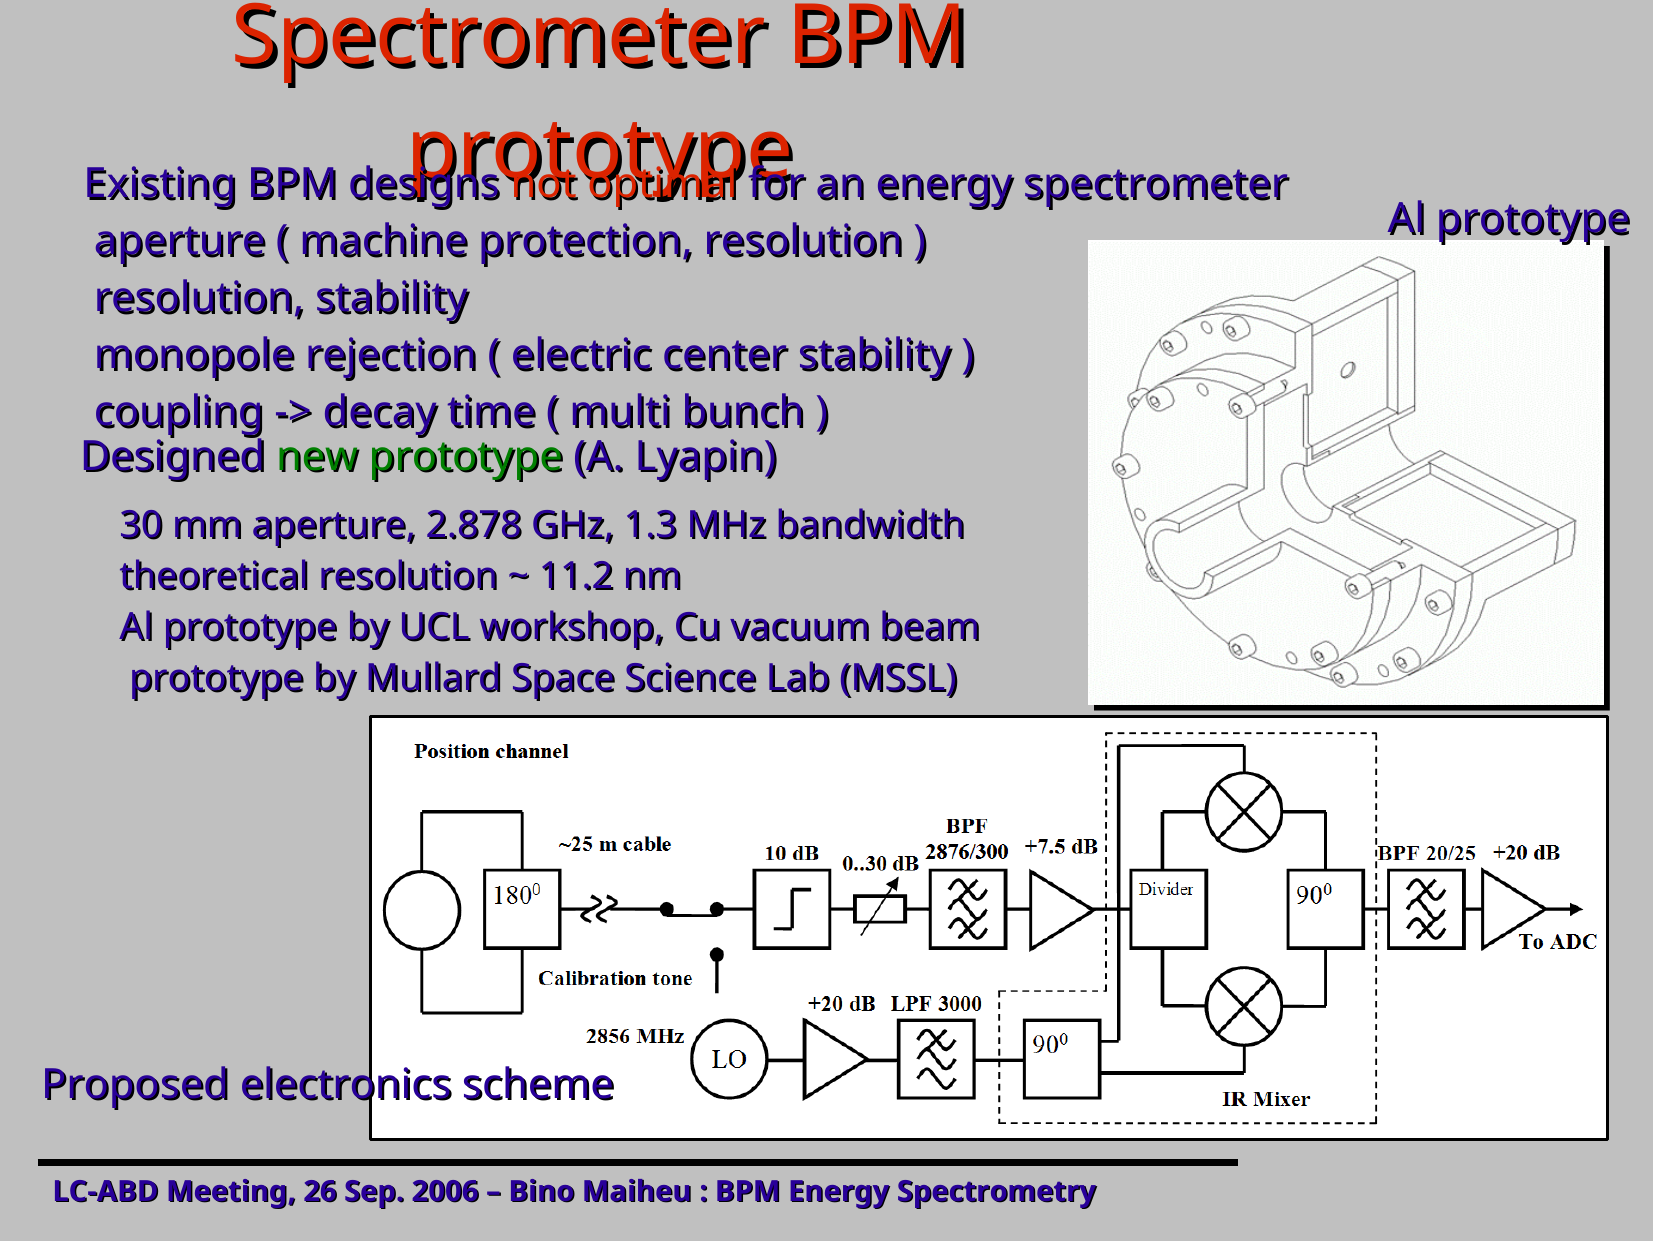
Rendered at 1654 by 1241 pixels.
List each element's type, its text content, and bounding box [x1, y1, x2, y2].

picture [1088, 240, 1604, 705]
text_box Proposed electronics scheme [26, 1046, 589, 1112]
text_box Al prototype [1372, 180, 1628, 246]
text_box Designed new prototype (A. Lyapin) [64, 417, 772, 483]
text_box 30 mm aperture, 2.878 GHz, 1.3 MHz bandwidth theoretical resolution ~ 11.2 nm Al prototype by UCL workshop, Cu vacuum beam prototype by Mullard Space Science Lab (MSSL) [94, 489, 957, 686]
text_box Existing BPM designs not optimal for an energy spectrometer aperture ( machine protection, resolution ) resolution, stability monopole rejection ( electric center stability ) coupling -> decay time ( multi bunch ) [68, 145, 1225, 412]
text_box LC-ABD Meeting, 26 Sep. 2006 – Bino Maiheu : BPM Energy Spectrometry [37, 1162, 1148, 1213]
title Spectrometer BPM prototype [37, 37, 1162, 140]
picture [372, 718, 1606, 1138]
